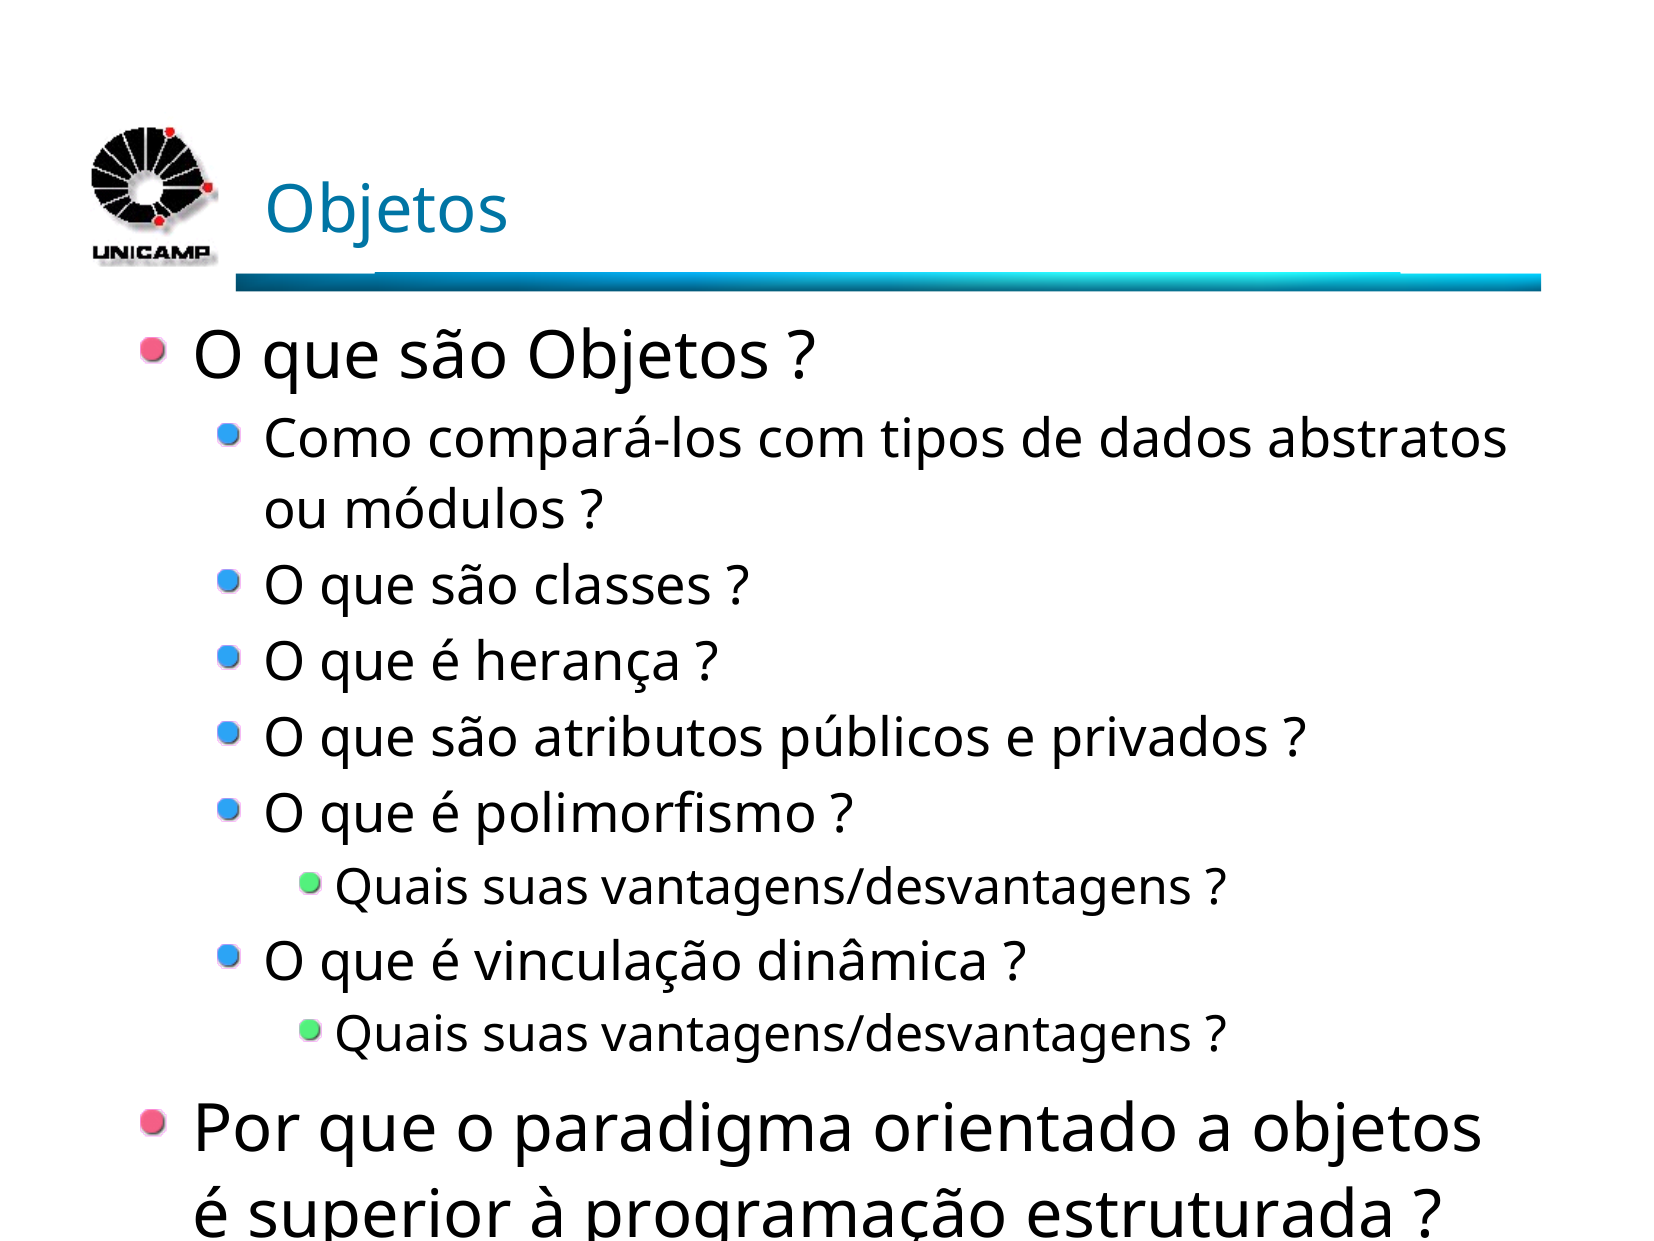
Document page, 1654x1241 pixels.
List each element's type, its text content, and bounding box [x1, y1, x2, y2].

list O que são Objetos ? Como compará-los com tipos de dados abstratos ou módulos ? O que são classes ? O que é herança ? O que são atributos públicos e privados ? O que é polimorfismo ? Quais suas vantagens/desvantagens ? O que é vinculação dinâmica ? Quais suas vantagens/desvantagens ? Por que o paradigma orientado a objetos é superior à programação estruturada ? [121, 309, 1534, 1204]
picture [125, 272, 1654, 295]
title Objetos [264, 57, 1534, 250]
